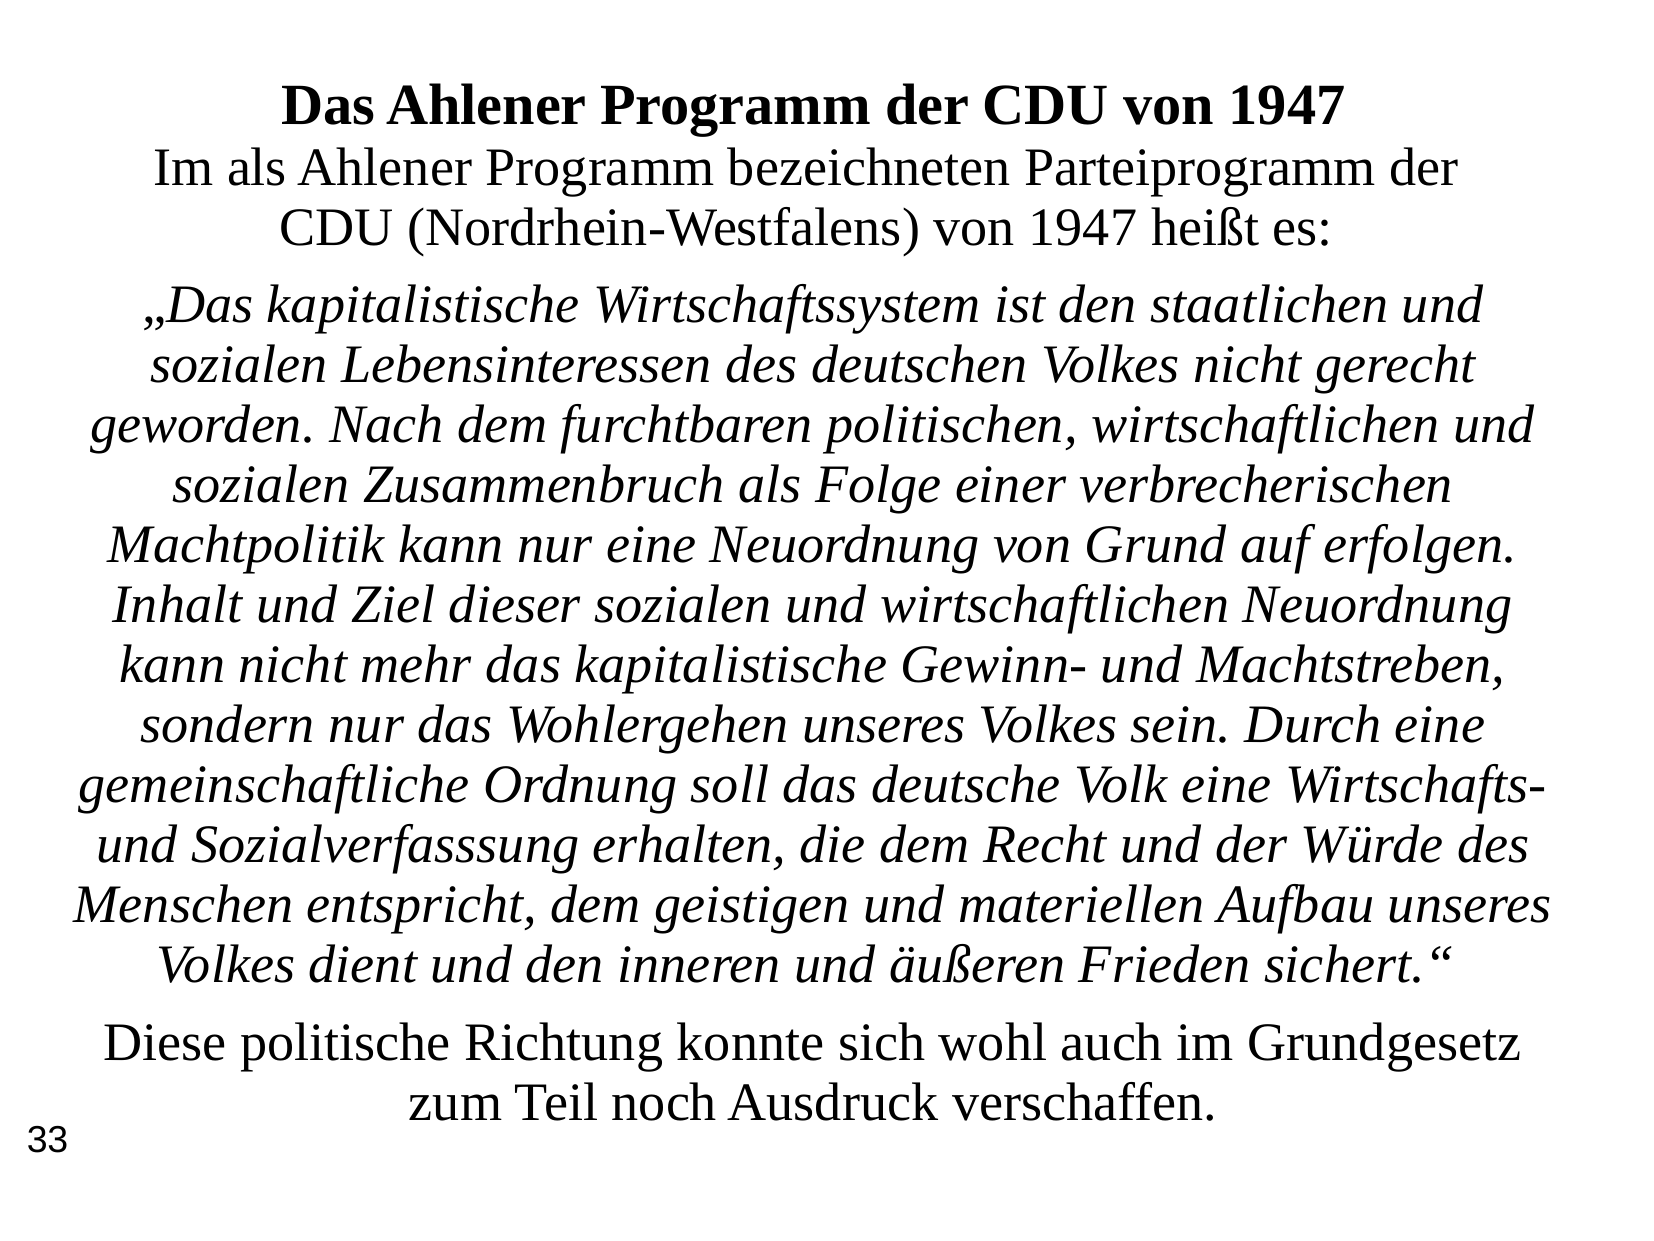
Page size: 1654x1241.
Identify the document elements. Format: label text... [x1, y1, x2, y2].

text_box Das Ahlener Programm der CDU von 1947 Im als Ahlener Programm bezeichneten Parteiprogramm der CDU (Nordrhein-Westfalens) von 1947 heißt es: „Das kapitalistische Wirtschaftssystem ist den staatlichen und sozialen Lebensinteressen des deutschen Volkes nicht gerecht geworden. Nach dem furchtbaren politischen, wirtschaftlichen und sozialen Zusammenbruch als Folge einer verbrecherischen Machtpolitik kann nur eine Neuordnung von Grund auf erfolgen. Inhalt und Ziel dieser sozialen und wirtschaftlichen Neuordnung kann nicht mehr das kapitalistische Gewinn- und Machtstreben, sondern nur das Wohlergehen unseres Volkes sein. Durch eine gemeinschaftliche Ordnung soll das deutsche Volk eine Wirtschafts- und Sozialverfasssung erhalten, die dem Recht und der Würde des Menschen entspricht, dem geistigen und materiellen Aufbau unseres Volkes dient und den inneren und äußeren Frieden sichert.“ Diese politische Richtung konnte sich wohl auch im Grundgesetz zum Teil noch Ausdruck verschaffen. [59, 64, 1595, 1140]
text_box <Nummer> [12, 1111, 230, 1182]
